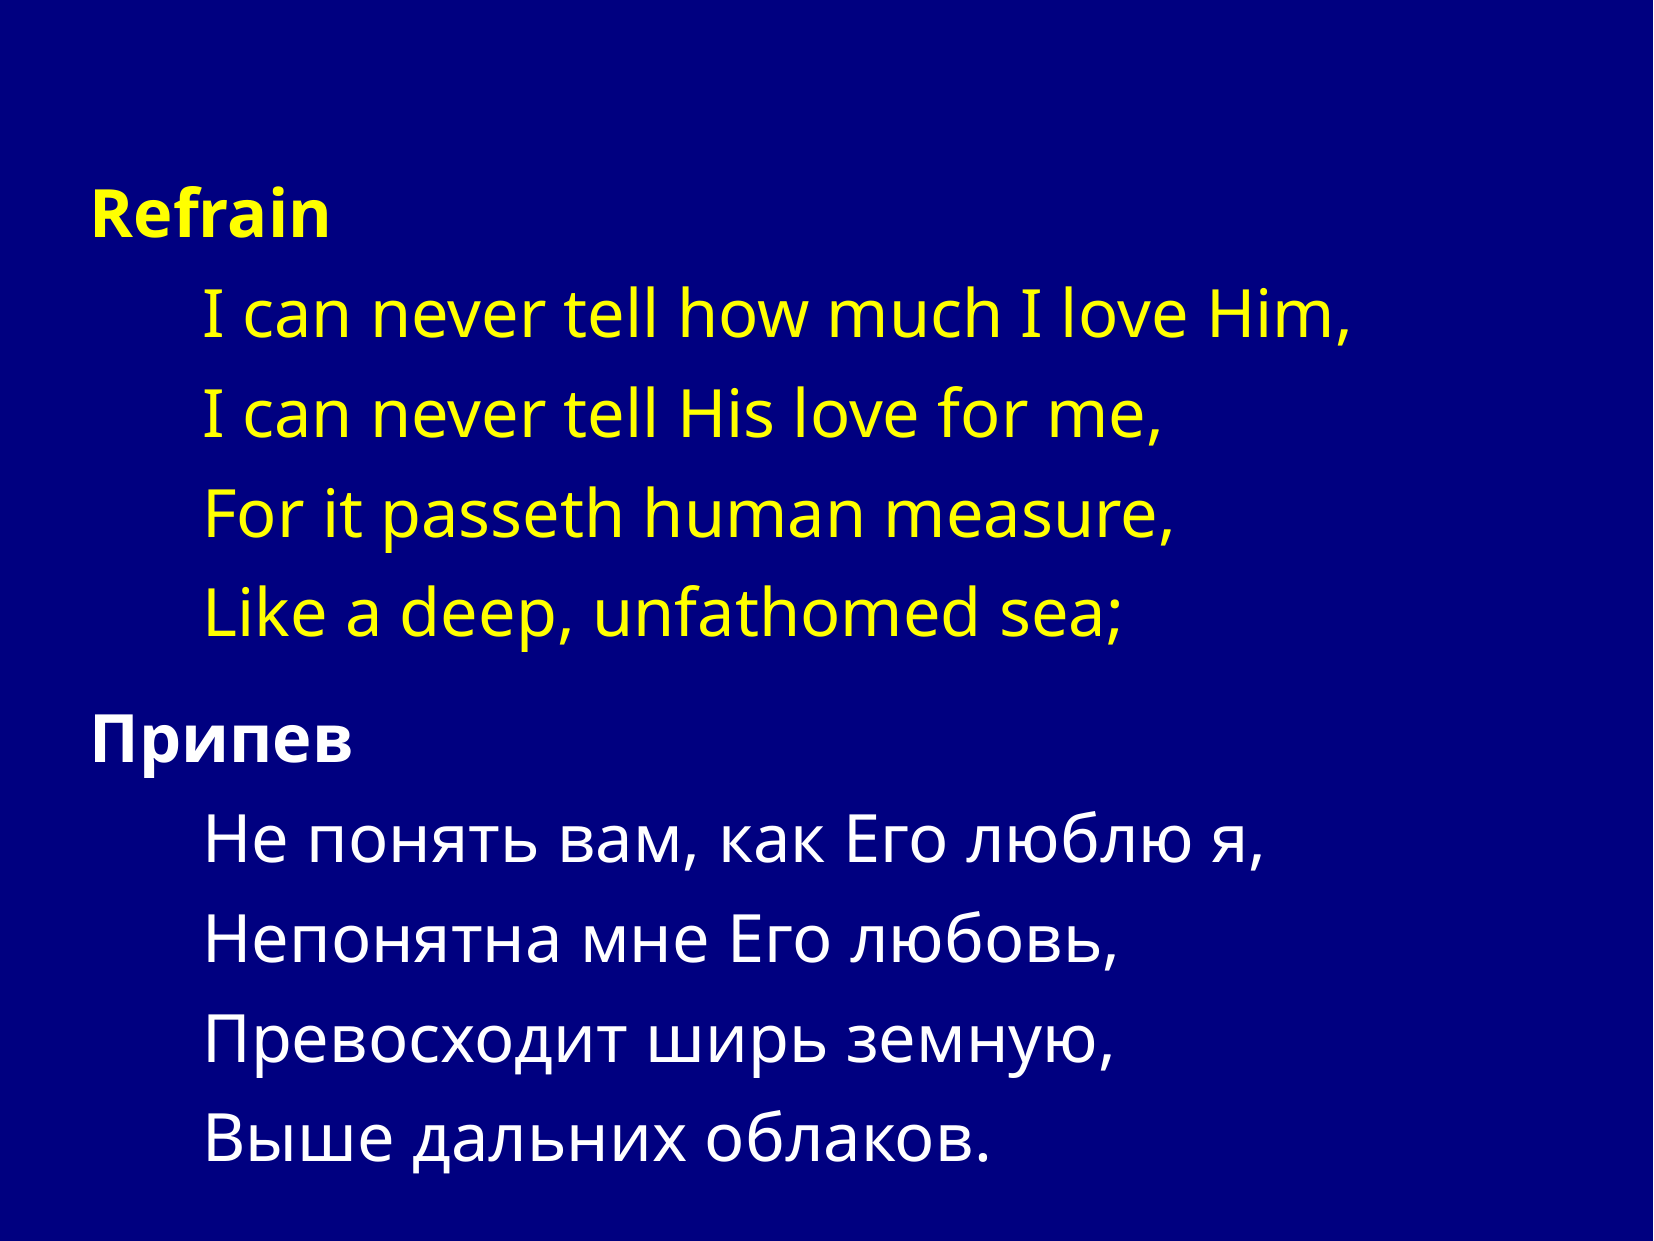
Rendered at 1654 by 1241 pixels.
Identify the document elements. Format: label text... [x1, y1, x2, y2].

text_box Припев Не понять вам, как Его люблю я, Непонятна мне Его любовь, Превосходит ширь земную, Выше дальних облаков. [75, 675, 1576, 1163]
text_box Refrain I can never tell how much I love Him, I can never tell His love for me, For it passeth human measure, Like a deep, unfathomed sea; [75, 150, 1576, 638]
